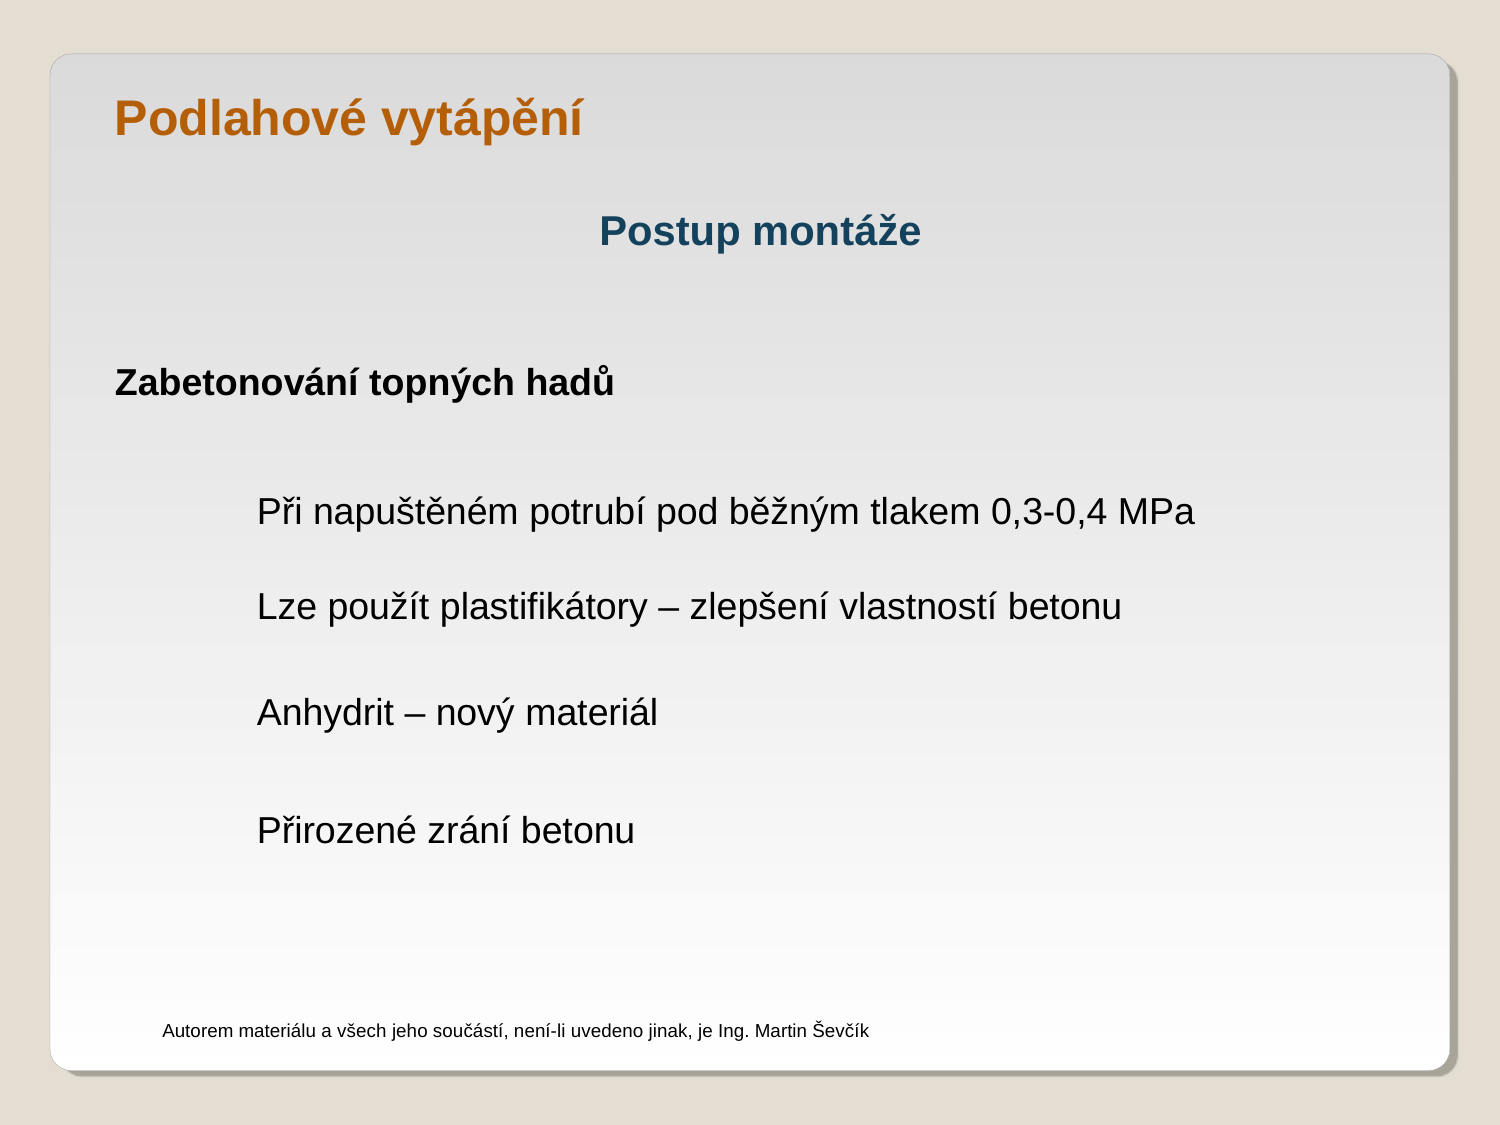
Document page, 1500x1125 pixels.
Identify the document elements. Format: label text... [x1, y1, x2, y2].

text_box Lze použít plastifikátory – zlepšení vlastností betonu [242, 574, 1400, 635]
text_box Postup montáže [584, 196, 1069, 262]
text_box Podlahové vytápění [100, 78, 904, 154]
text_box Autorem materiálu a všech jeho součástí, není-li uvedeno jinak, je Ing. Martin Ševčík [147, 1011, 1365, 1050]
text_box Anhydrit – nový materiál [242, 680, 904, 742]
text_box Při napuštěném potrubí pod běžným tlakem 0,3-0,4 MPa [242, 479, 1270, 541]
text_box Přirozené zrání betonu [242, 798, 904, 860]
text_box Zabetonování topných hadů [100, 349, 1341, 411]
